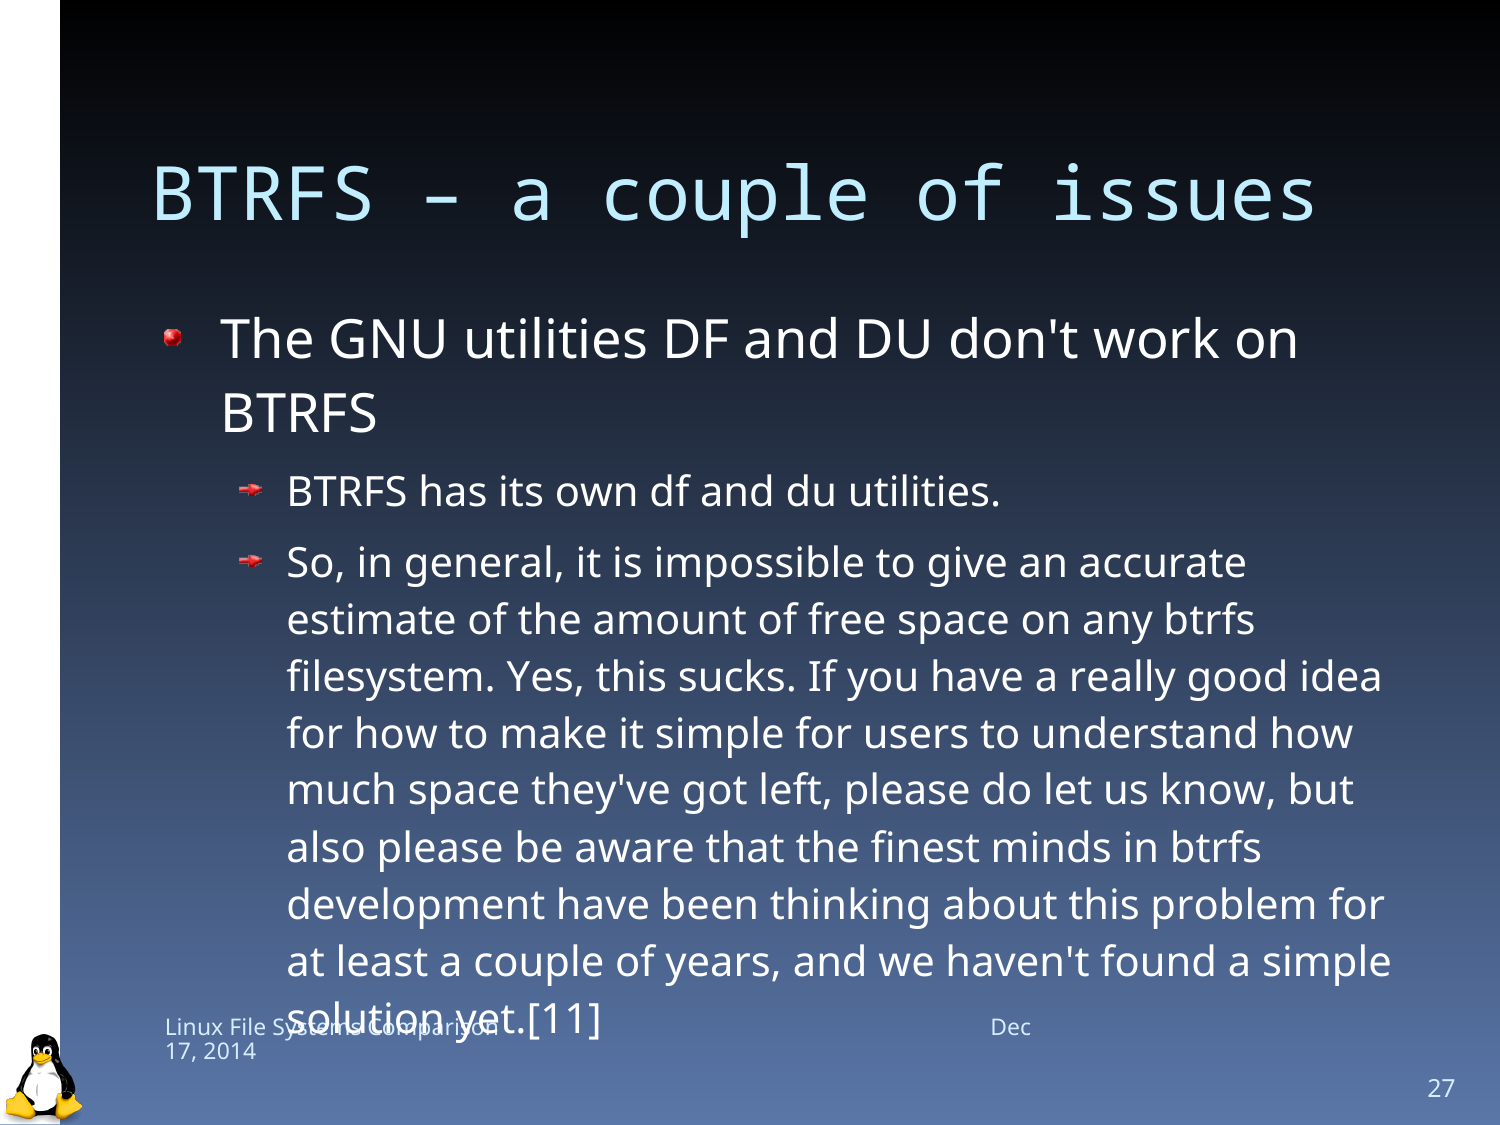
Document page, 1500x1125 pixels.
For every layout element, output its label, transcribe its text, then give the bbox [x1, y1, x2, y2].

list The GNU utilities DF and DU don't work on BTRFS BTRFS has its own df and du utilities. So, in general, it is impossible to give an accurate estimate of the amount of free space on any btrfs filesystem. Yes, this sucks. If you have a really good idea for how to make it simple for users to understand how much space they've got left, please do let us know, but also please be aware that the finest minds in btrfs development have been thinking about this problem for at least a couple of years, and we haven't found a simple solution yet.[11] [149, 292, 1425, 1030]
title BTRFS – a couple of issues [149, 84, 1425, 292]
picture [0, 1034, 82, 1125]
